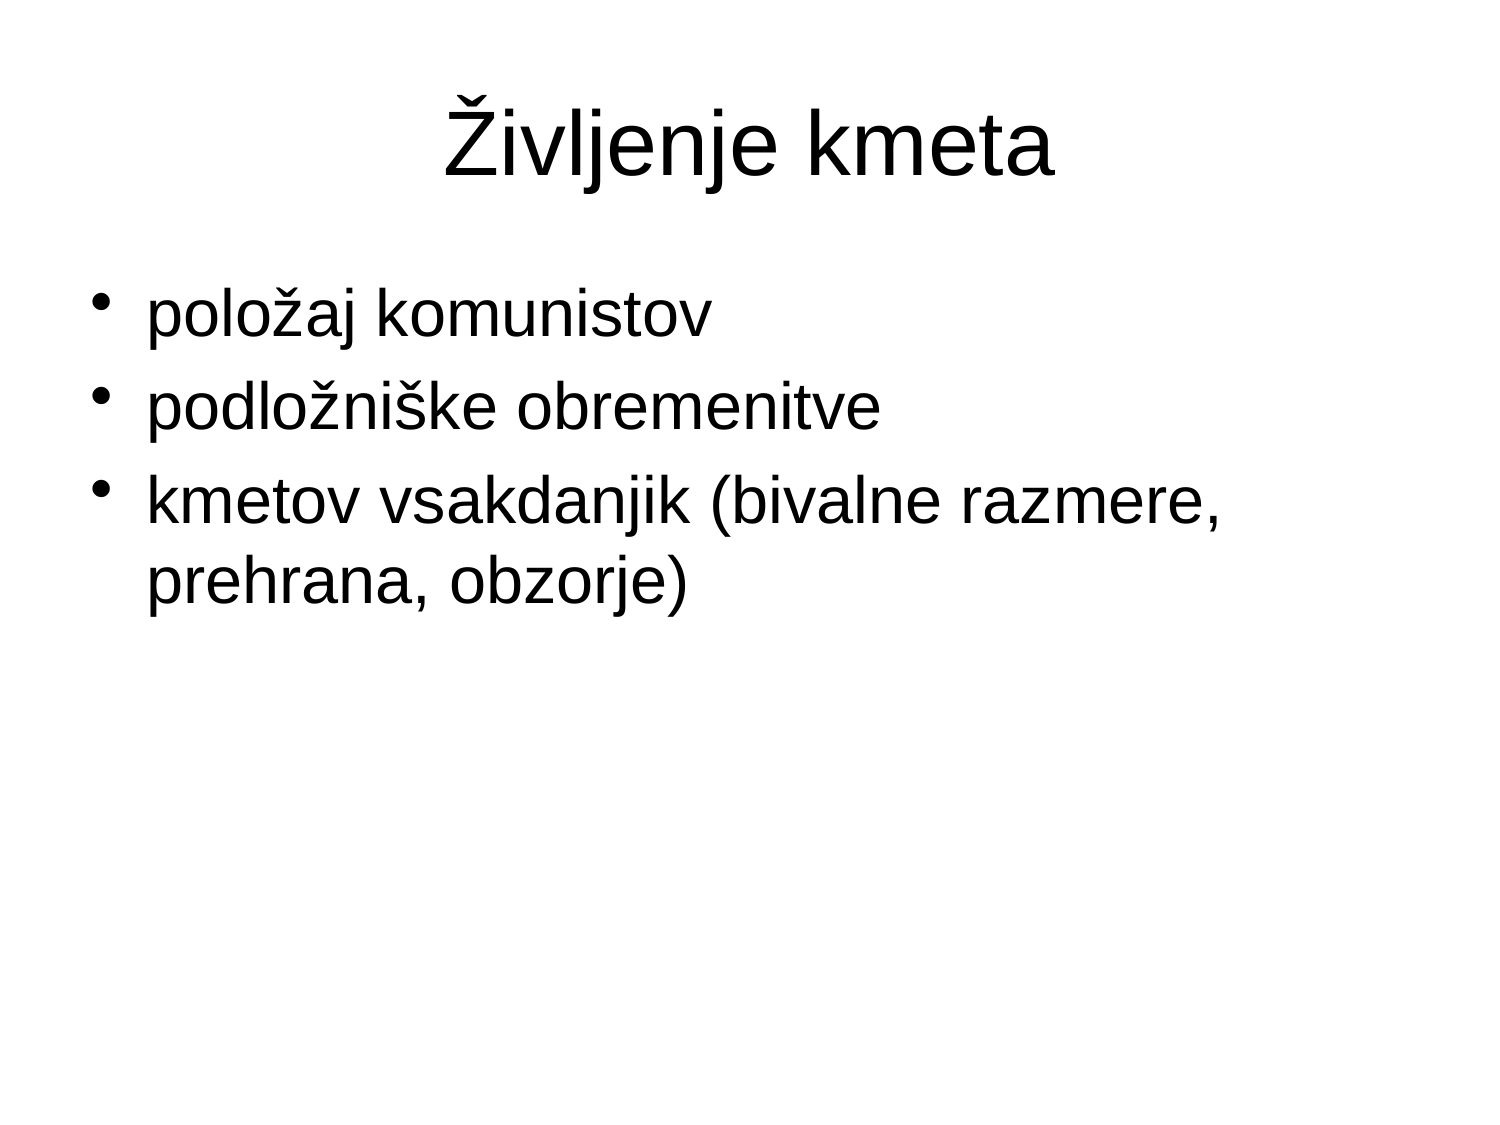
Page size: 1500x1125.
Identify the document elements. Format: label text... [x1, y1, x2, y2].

list položaj komunistov podložniške obremenitve kmetov vsakdanjik (bivalne razmere, prehrana, obzorje) [75, 262, 1425, 1005]
title Življenje kmeta [75, 45, 1425, 233]
